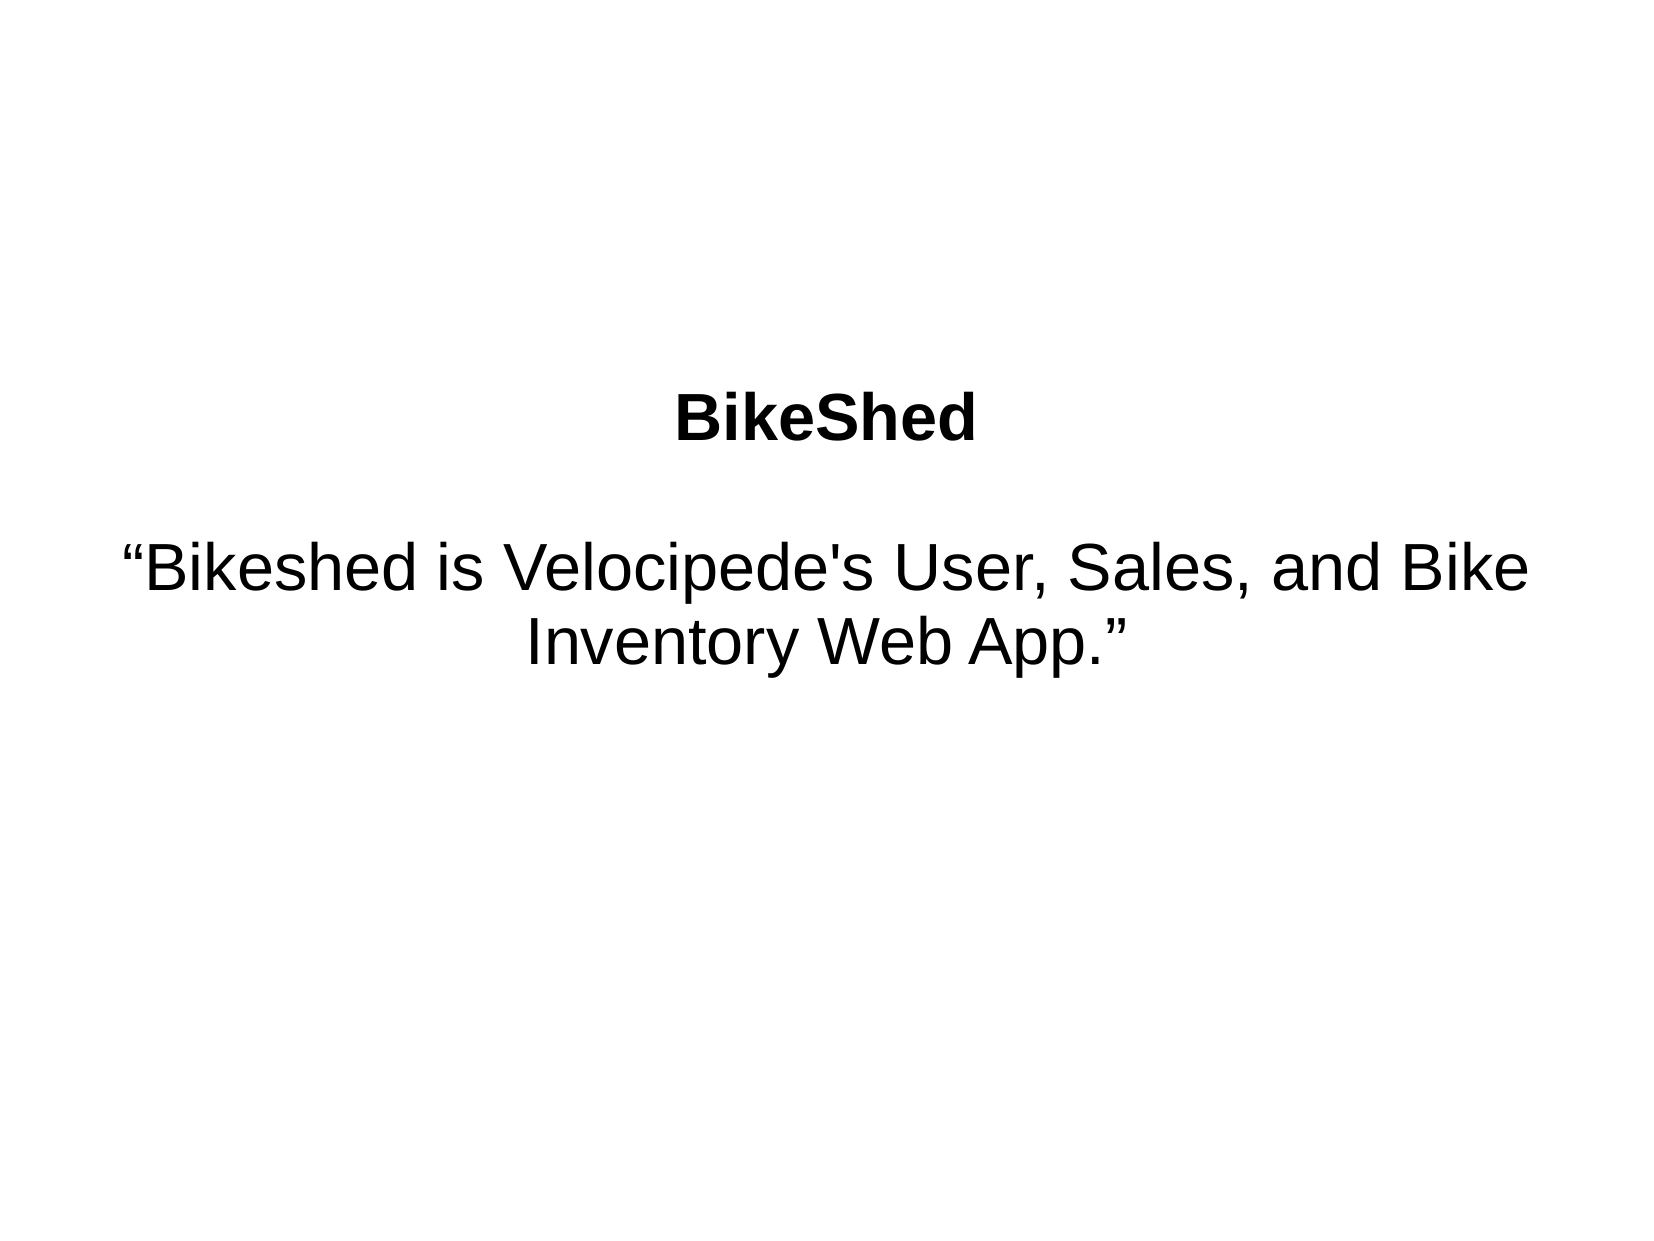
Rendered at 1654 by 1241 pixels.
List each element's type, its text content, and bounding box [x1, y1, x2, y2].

subtitle BikeShed “Bikeshed is Velocipede's User, Sales, and Bike Inventory Web App.” [82, 49, 1571, 1010]
